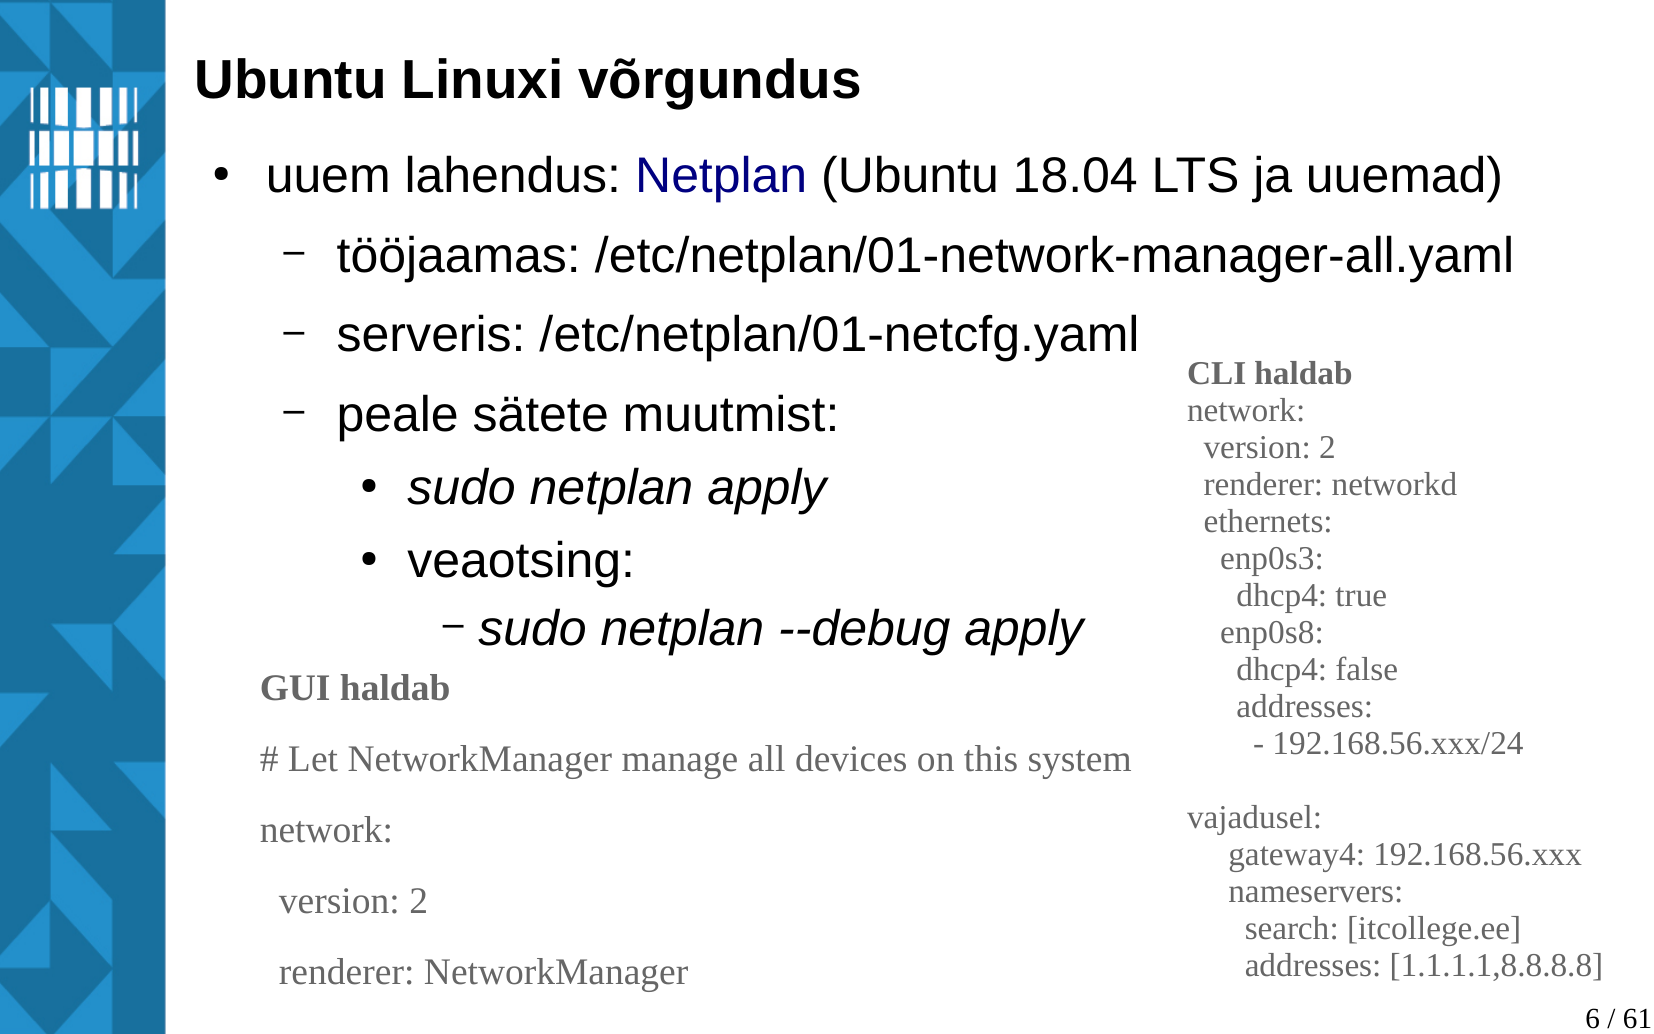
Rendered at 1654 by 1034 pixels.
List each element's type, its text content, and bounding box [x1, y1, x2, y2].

list uuem lahendus: Netplan (Ubuntu 18.04 LTS ja uuemad) tööjaamas: /etc/netplan/01-network-manager-all.yaml serveris: /etc/netplan/01-netcfg.yaml peale sätete muutmist: sudo netplan apply veaotsing: sudo netplan --debug apply [194, 147, 1595, 975]
text_box GUI haldab # Let NetworkManager manage all devices on this system network: version: 2 renderer: NetworkManager [259, 667, 1176, 994]
title Ubuntu Linuxi võrgundus [194, 28, 1547, 131]
text_box CLI haldab network: version: 2 renderer: networkd ethernets: enp0s3: dhcp4: true enp0s8: dhcp4: false addresses: - 192.168.56.xxx/24 vajadusel: gateway4: 192.168.56.xxx nameservers: search: [itcollege.ee] addresses: [1.1.1.1,8.8.8.8] [1187, 354, 1630, 1021]
